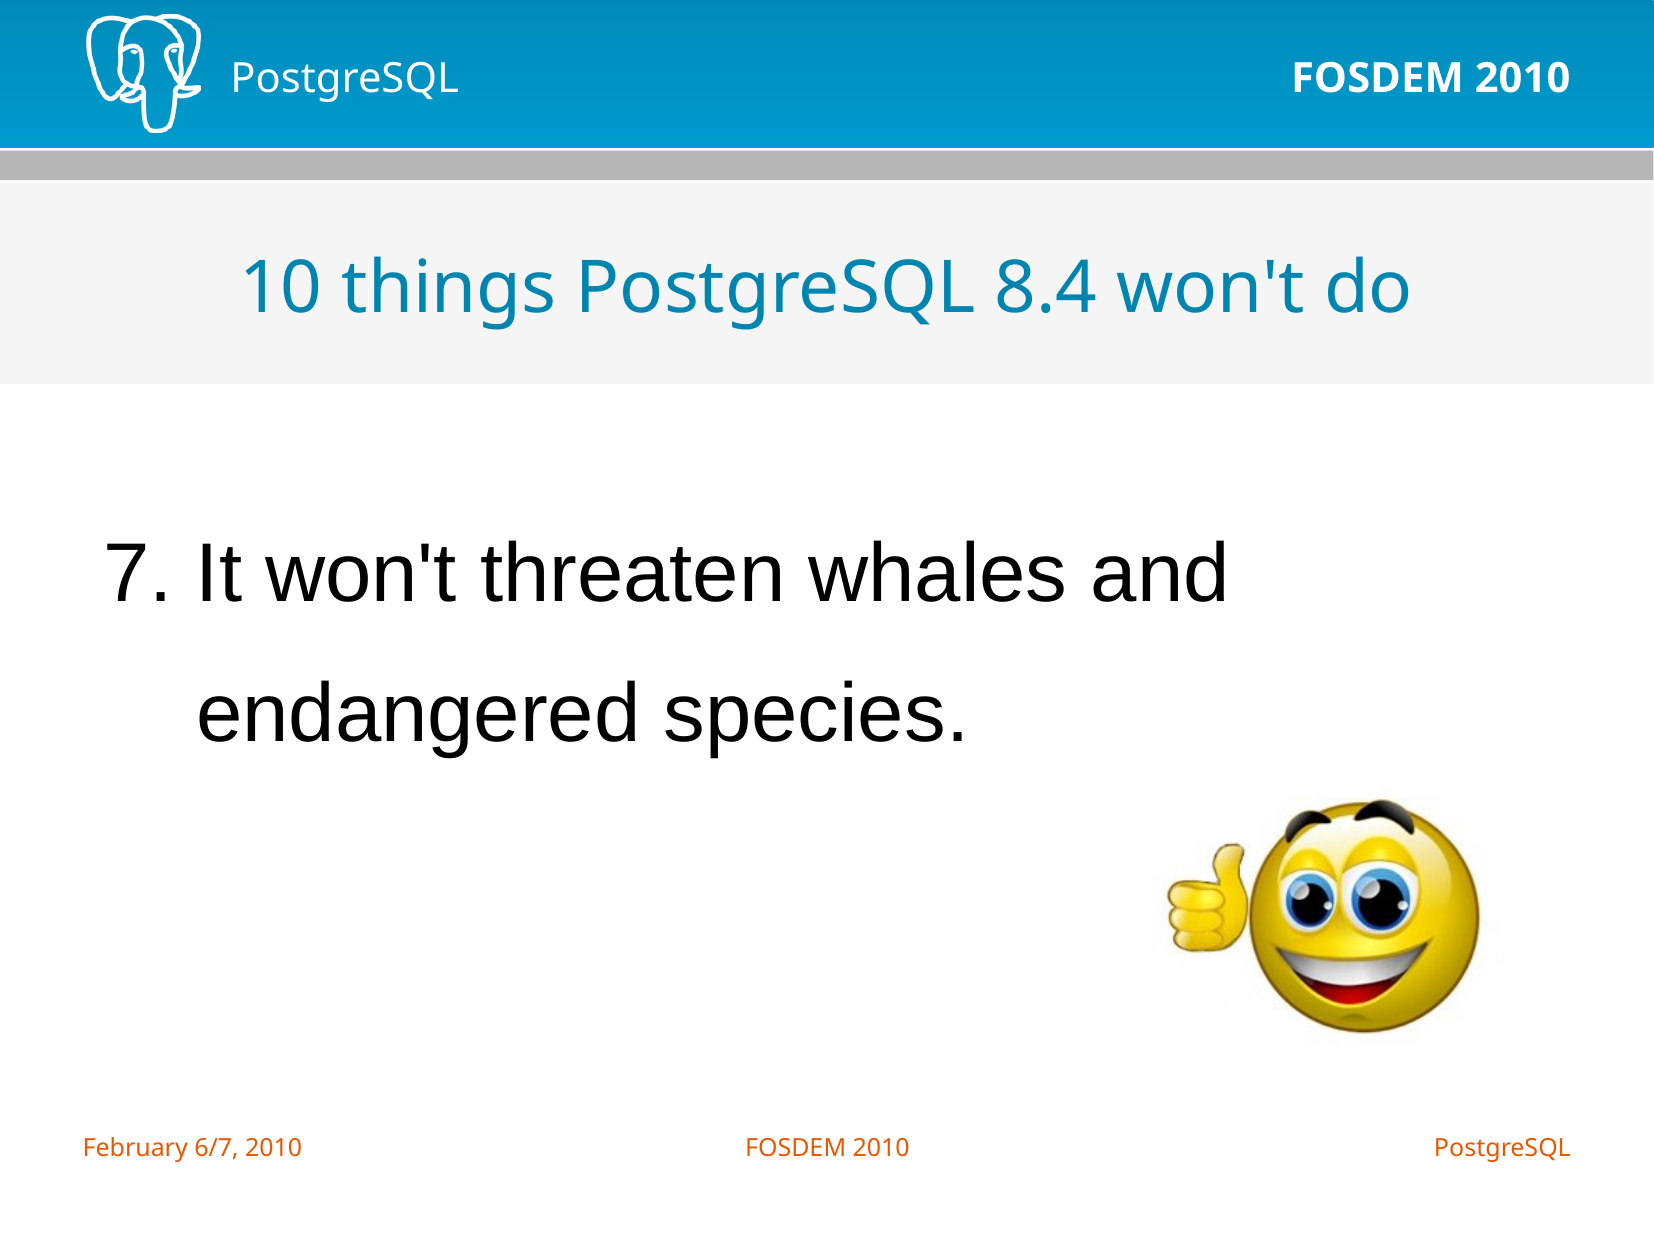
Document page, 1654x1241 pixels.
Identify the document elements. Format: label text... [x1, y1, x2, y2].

title 10 things PostgreSQL 8.4 won't do [82, 208, 1571, 362]
text_box 7. It won't threaten whales and endangered species. [88, 472, 1536, 720]
picture [1151, 776, 1506, 1063]
picture [87, 15, 200, 132]
